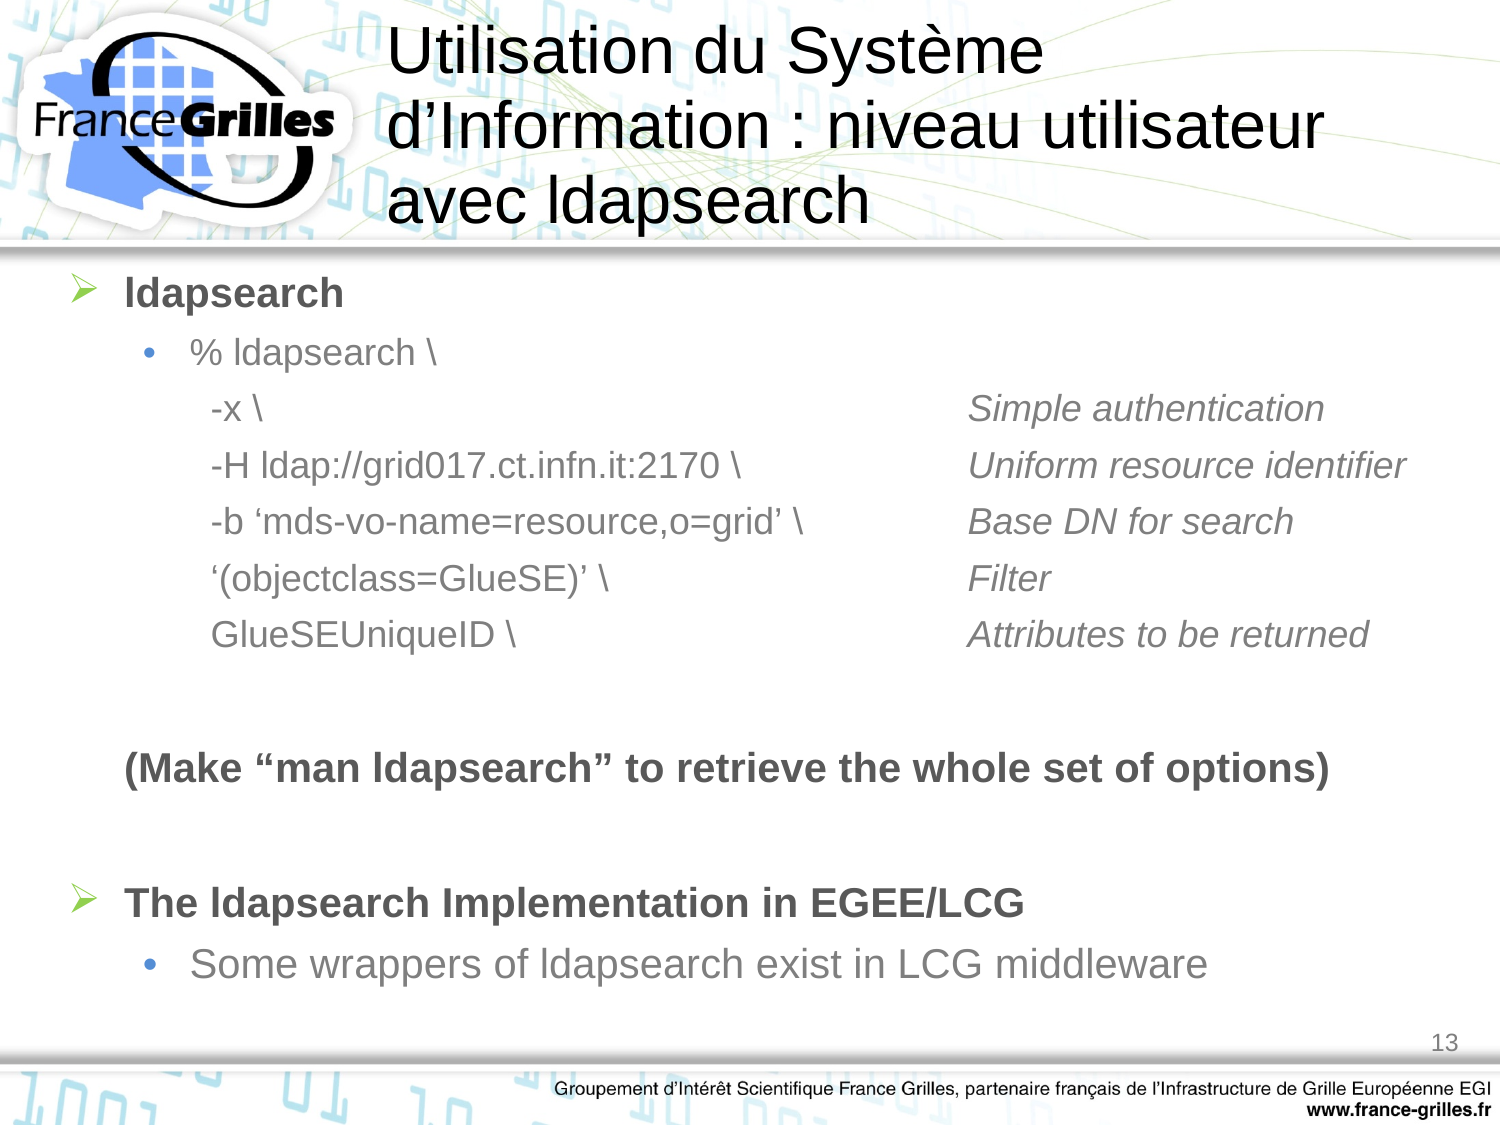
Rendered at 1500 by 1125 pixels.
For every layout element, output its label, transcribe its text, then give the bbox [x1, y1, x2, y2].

list ldapsearch % ldapsearch \ -x \ Simple authentication -H ldap://grid017.ct.infn.it:2170 \ Uniform resource identifier -b ‘mds-vo-name=resource,o=grid’ \ Base DN for search ‘(objectclass=GlueSE)’ \ Filter GlueSEUniqueID \ Attributes to be returned (Make “man ldapsearch” to retrieve the whole set of options) The ldapsearch Implementation in EGEE/LCG Some wrappers of ldapsearch exist in LCG middleware [53, 262, 1459, 1073]
title Utilisation du Système d’Information : niveau utilisateur avec ldapsearch [372, 0, 1459, 258]
picture [0, 0, 1500, 1125]
